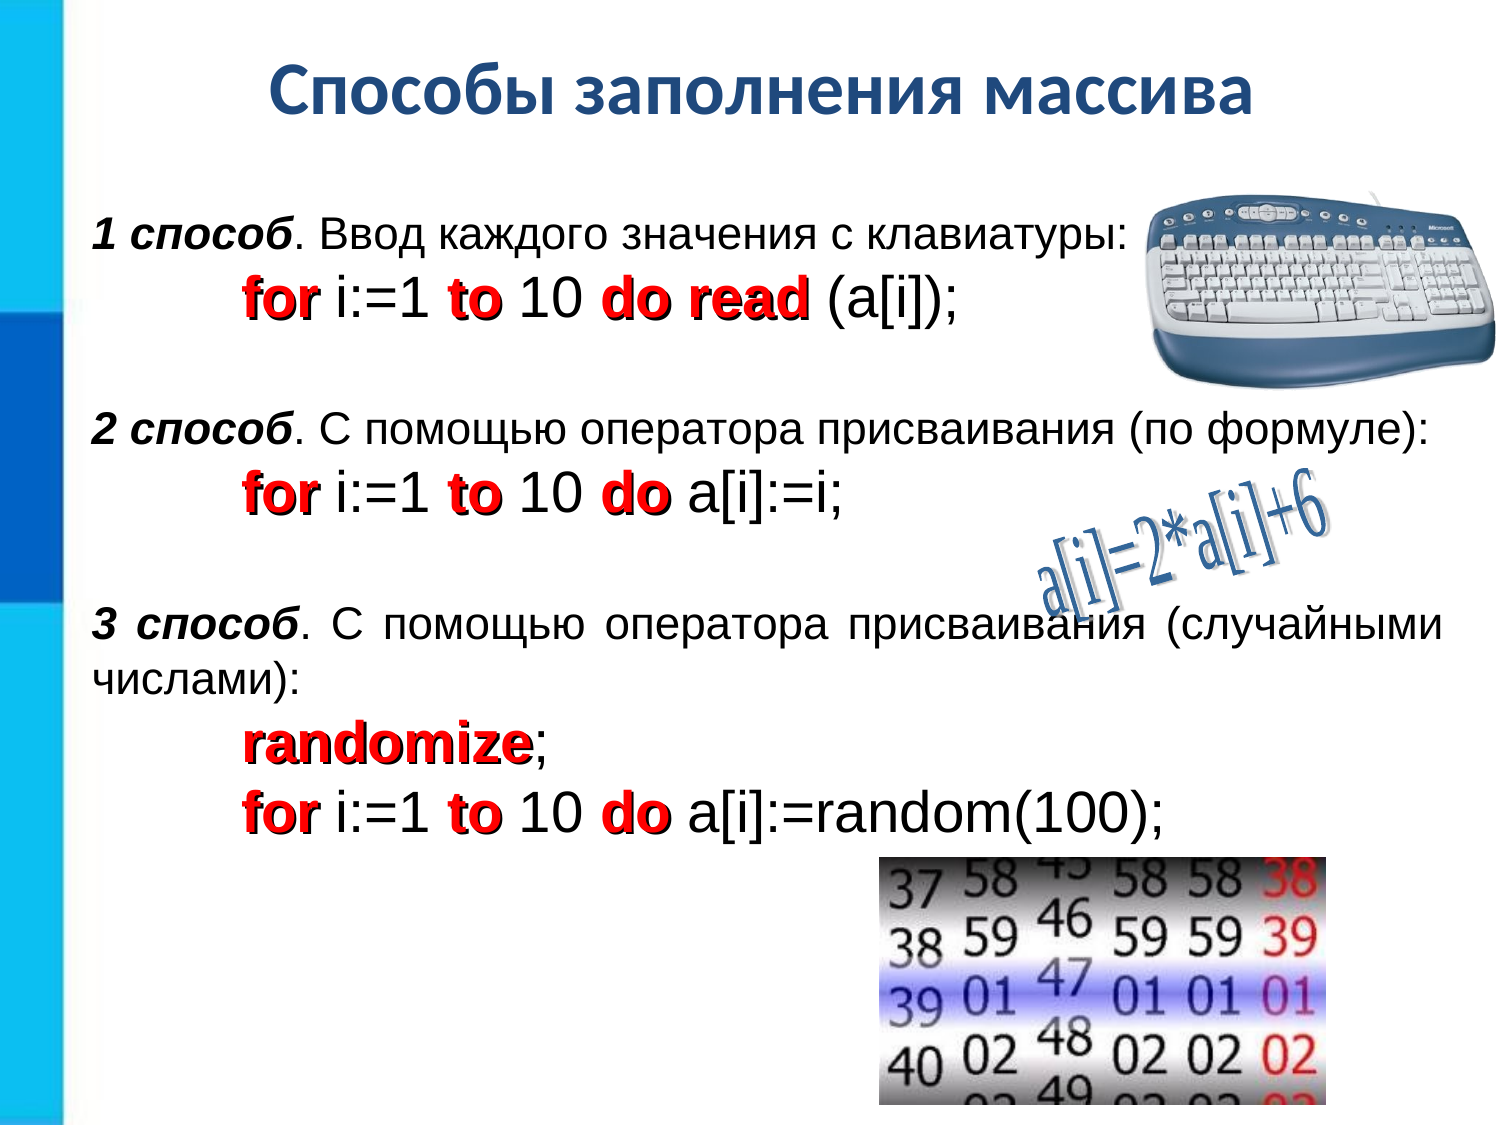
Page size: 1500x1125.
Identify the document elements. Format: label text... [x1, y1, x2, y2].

text_box a[i]=2*a[i]+6 [1133, 516, 1173, 586]
text_box a[i]=2*a[i]+6 [1192, 519, 1225, 570]
text_box 1 способ. Ввод каждого значения с клавиатуры: for i:=1 to 10 do read (a[i]); 2 способ. С помощью оператора присваивания (по формуле): for i:=1 to 10 do a[i]:=i; 3 способ. С помощью оператора присваивания (случайными числами): randomize; for i:=1 to 10 do a[i]:=random(100); [76, 196, 1459, 992]
text_box a[i]=2*a[i]+6 [1161, 508, 1188, 547]
text_box a[i]=2*a[i]+6 [1037, 566, 1070, 617]
text_box a[i]=2*a[i]+6 [1108, 541, 1135, 555]
text_box a[i]=2*a[i]+6 [1293, 468, 1326, 537]
text_box a[i]=2*a[i]+6 [1114, 561, 1141, 575]
picture [0, 0, 1500, 1125]
text_box a[i]=2*a[i]+6 [1075, 556, 1102, 605]
text_box a[i]=2*a[i]+6 [1266, 487, 1293, 535]
text_box a[i]=2*a[i]+6 [1230, 509, 1257, 558]
text_box a[i]=2*a[i]+6 [1238, 480, 1276, 567]
text_box a[i]=2*a[i]+6 [1082, 527, 1120, 614]
text_box a[i]=2*a[i]+6 [1208, 489, 1245, 576]
text_box a[i]=2*a[i]+6 [1052, 536, 1090, 623]
text_box Способы заполнения массива [100, 30, 1426, 138]
